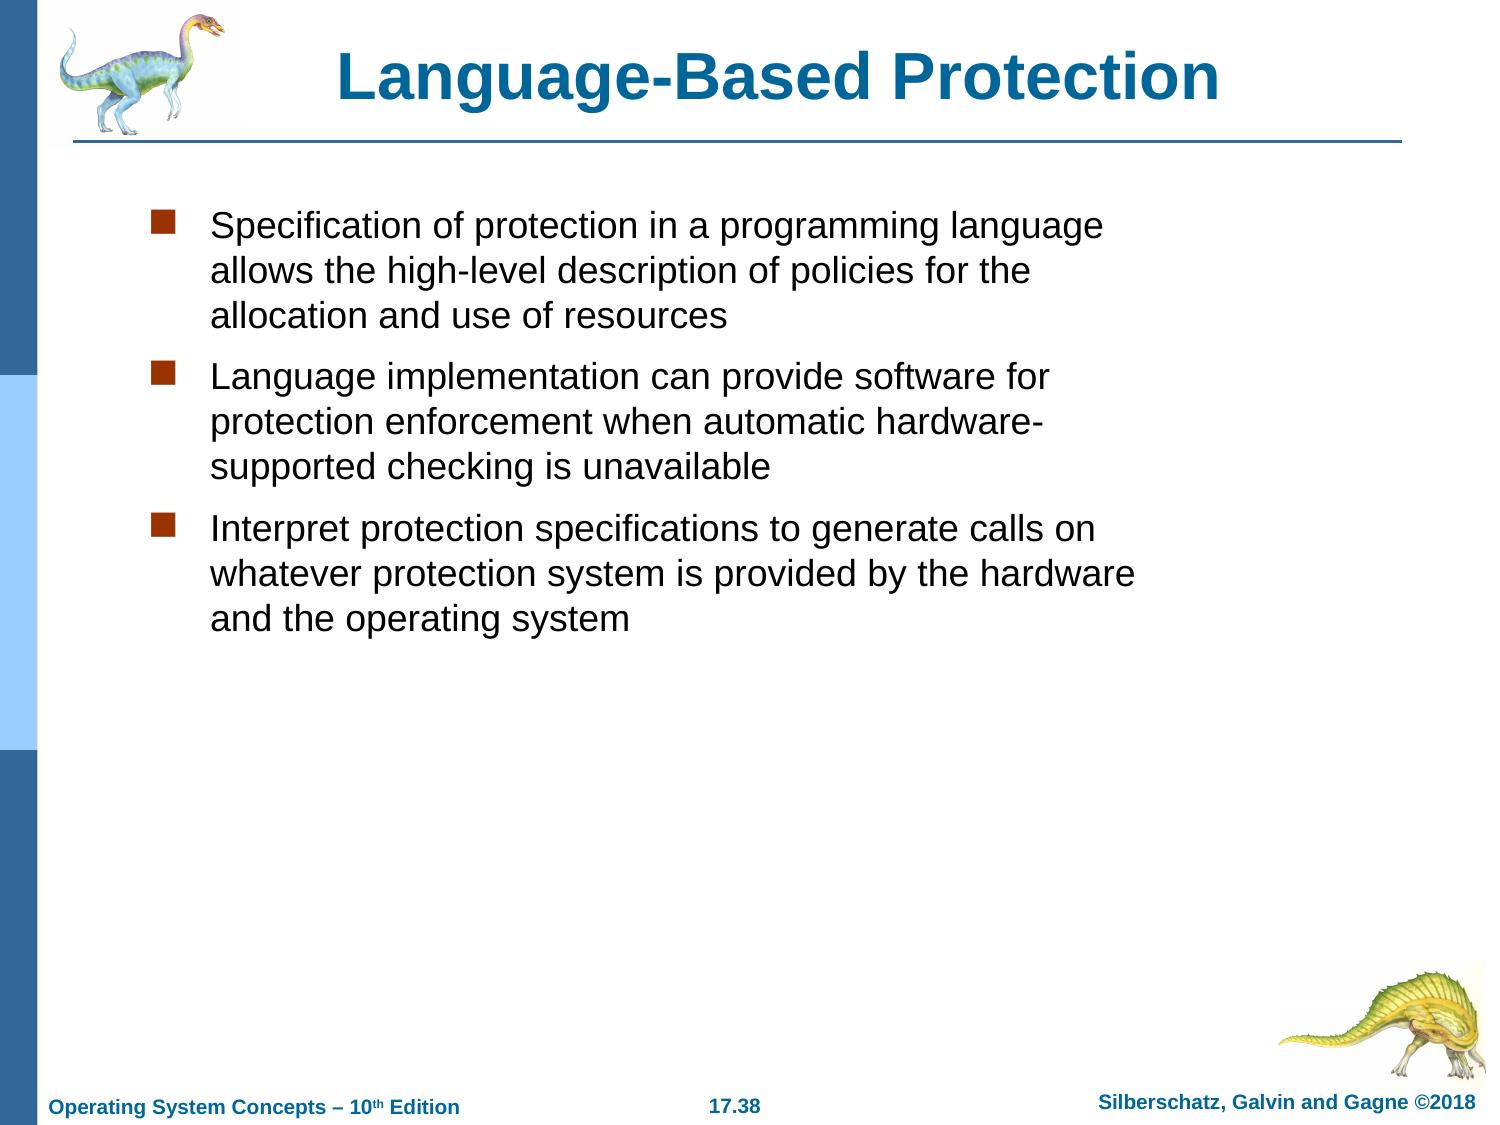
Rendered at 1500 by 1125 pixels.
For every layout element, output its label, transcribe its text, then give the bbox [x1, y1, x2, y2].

picture [1415, 1094, 1423, 1099]
picture [1275, 959, 1486, 1090]
list Specification of protection in a programming language allows the high-level description of policies for the allocation and use of resources Language implementation can provide software for protection enforcement when automatic hardware-supported checking is unavailable Interpret protection specifications to generate calls on whatever protection system is provided by the hardware and the operating system [139, 193, 1200, 937]
picture [46, 0, 243, 149]
title Language-Based Protection [134, 25, 1425, 121]
